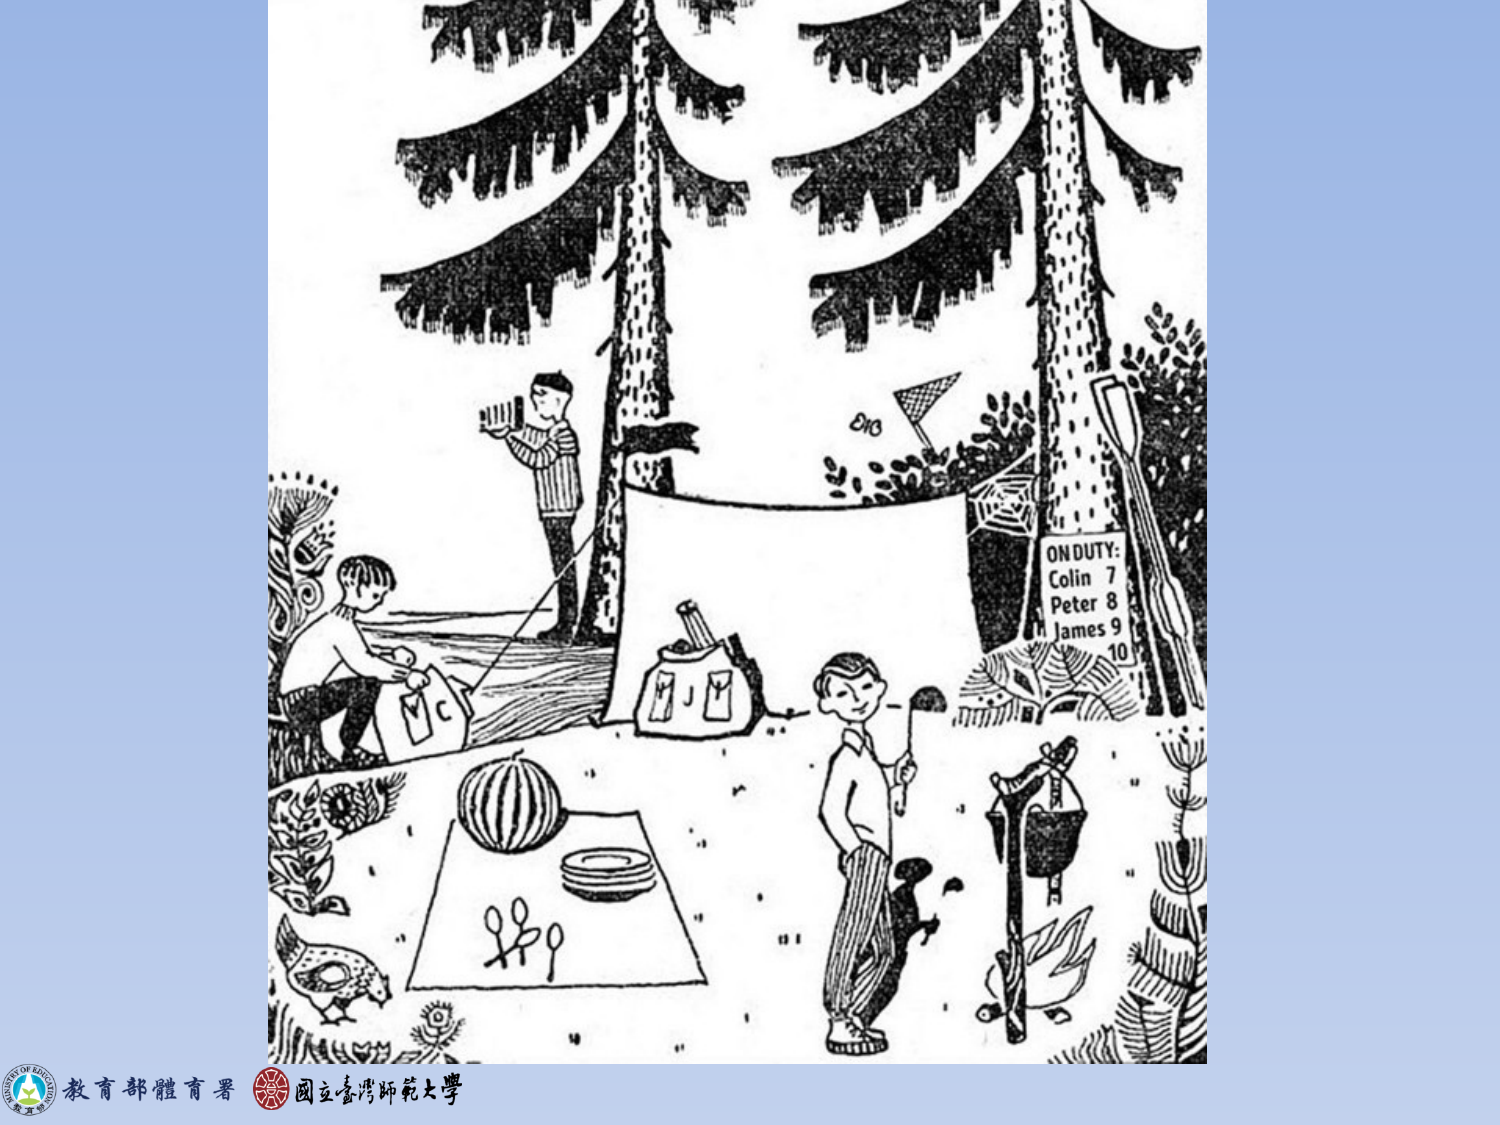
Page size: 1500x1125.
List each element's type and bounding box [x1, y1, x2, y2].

picture [268, 0, 1207, 1065]
